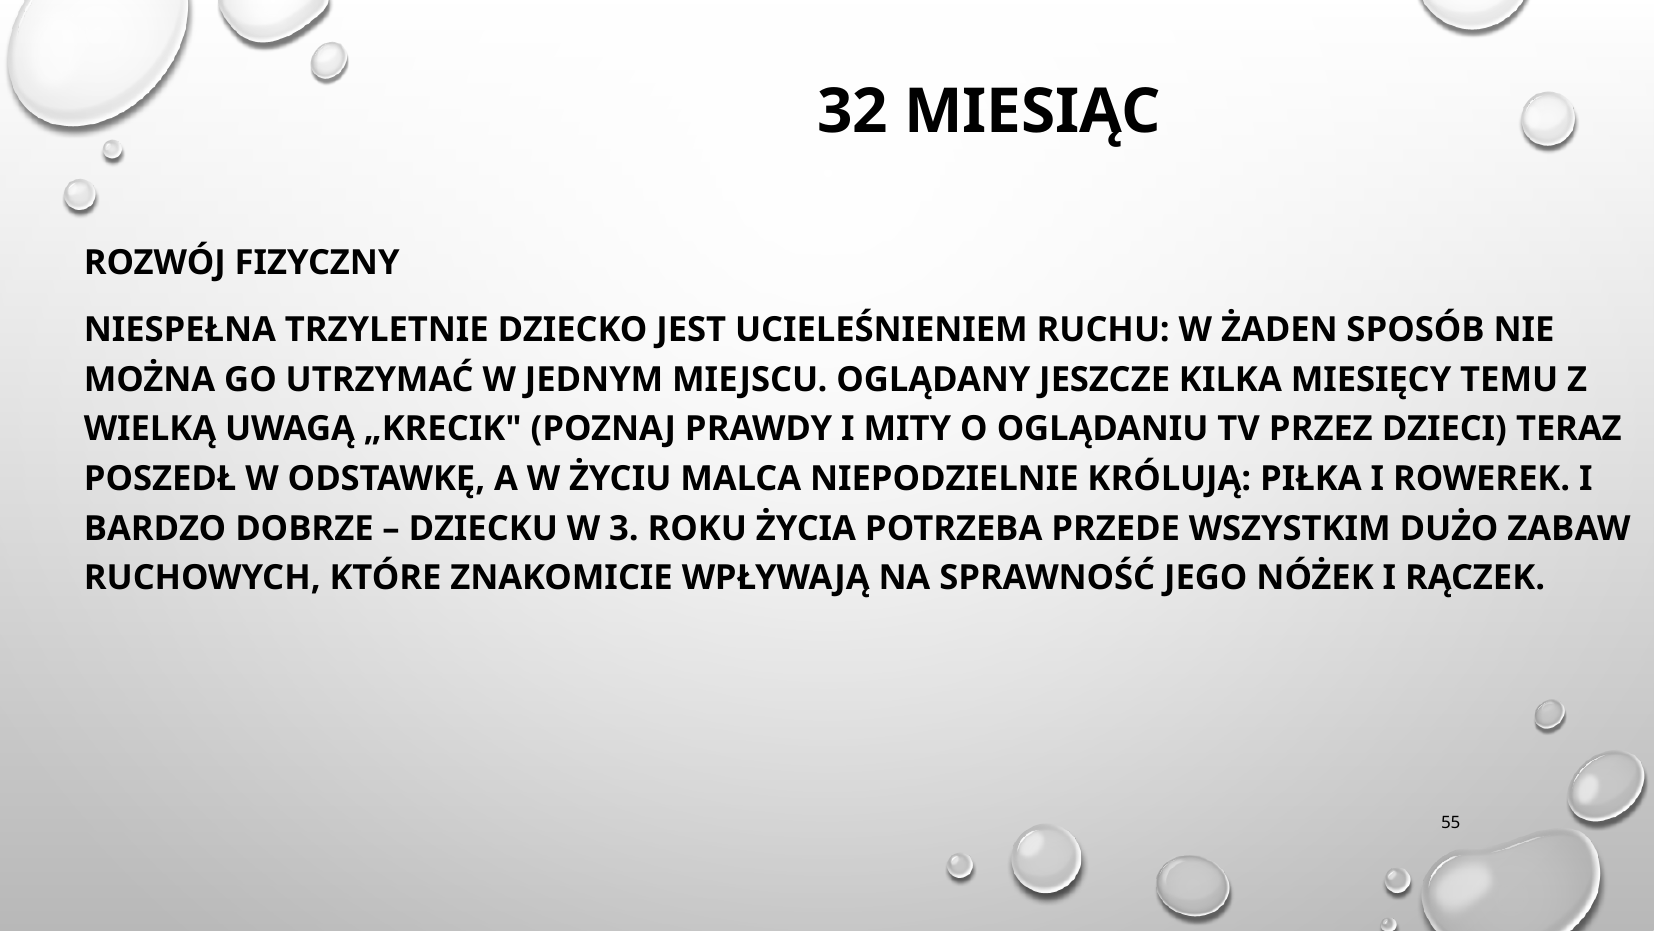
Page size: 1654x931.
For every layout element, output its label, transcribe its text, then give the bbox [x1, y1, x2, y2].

text_box [1426, 798, 1530, 848]
list Rozwój fizyczny Niespełna trzyletnie dziecko jest ucieleśnieniem ruchu: w żaden sposób nie można go utrzymać w jednym miejscu. Oglądany jeszcze kilka miesięcy temu z wielką uwagą „Krecik" (poznaj prawdy i mity o oglądaniu TV przez dzieci) teraz poszedł w odstawkę, a w życiu malca niepodzielnie królują: piłka i rowerek. I bardzo dobrze – dziecku w 3. roku życia potrzeba przede wszystkim dużo zabaw ruchowych, które znakomicie wpływają na sprawność jego nóżek i rączek. [68, 224, 1654, 764]
title 32 miesiąc [324, 35, 1654, 190]
